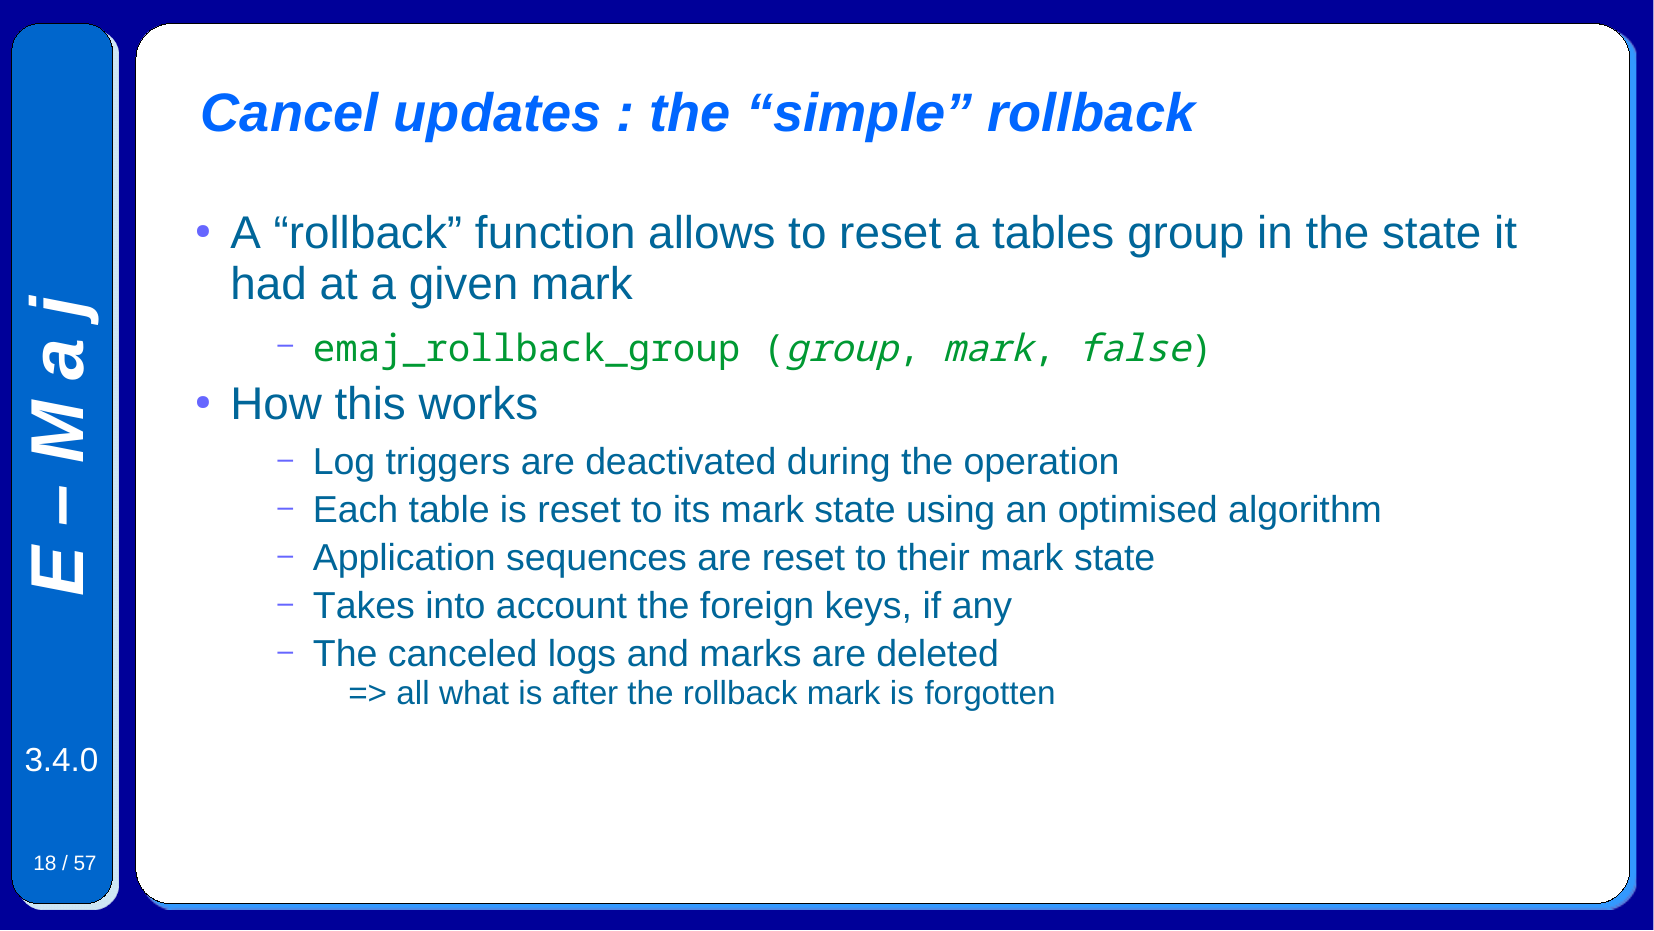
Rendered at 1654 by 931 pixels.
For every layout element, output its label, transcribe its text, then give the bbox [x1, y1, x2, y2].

title Cancel updates : the “simple” rollback [200, 34, 1575, 191]
list A “rollback” function allows to reset a tables group in the state it had at a given mark emaj_rollback_group (group, mark, false) How this works Log triggers are deactivated during the operation Each table is reset to its mark state using an optimised algorithm Application sequences are reset to their mark state Takes into account the foreign keys, if any The canceled logs and marks are deleted => all what is after the rollback mark is forgotten [177, 206, 1587, 827]
